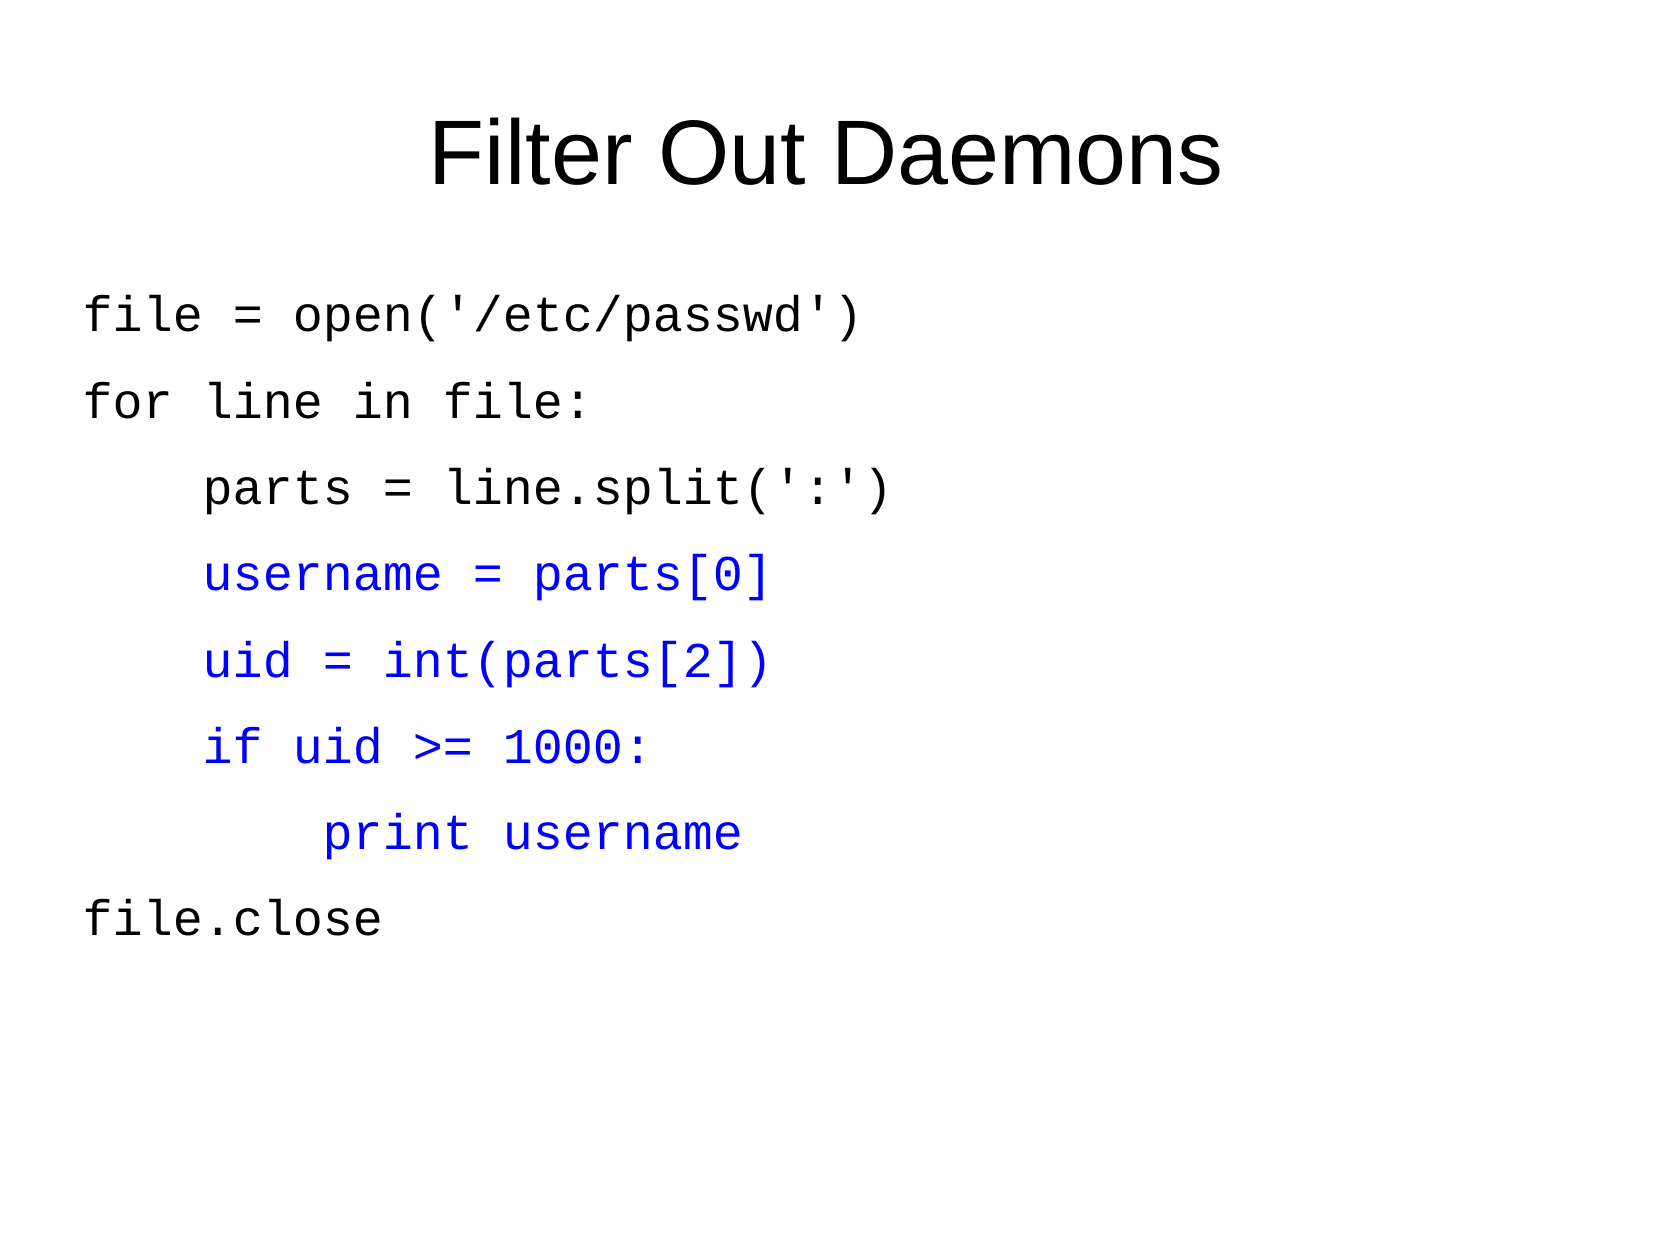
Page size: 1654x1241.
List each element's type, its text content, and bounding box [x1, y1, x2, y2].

title Filter Out Daemons [82, 49, 1571, 257]
list file = open('/etc/passwd') for line in file: parts = line.split(':') username = parts[0] uid = int(parts[2]) if uid >= 1000: print username file.close [82, 290, 1571, 1109]
